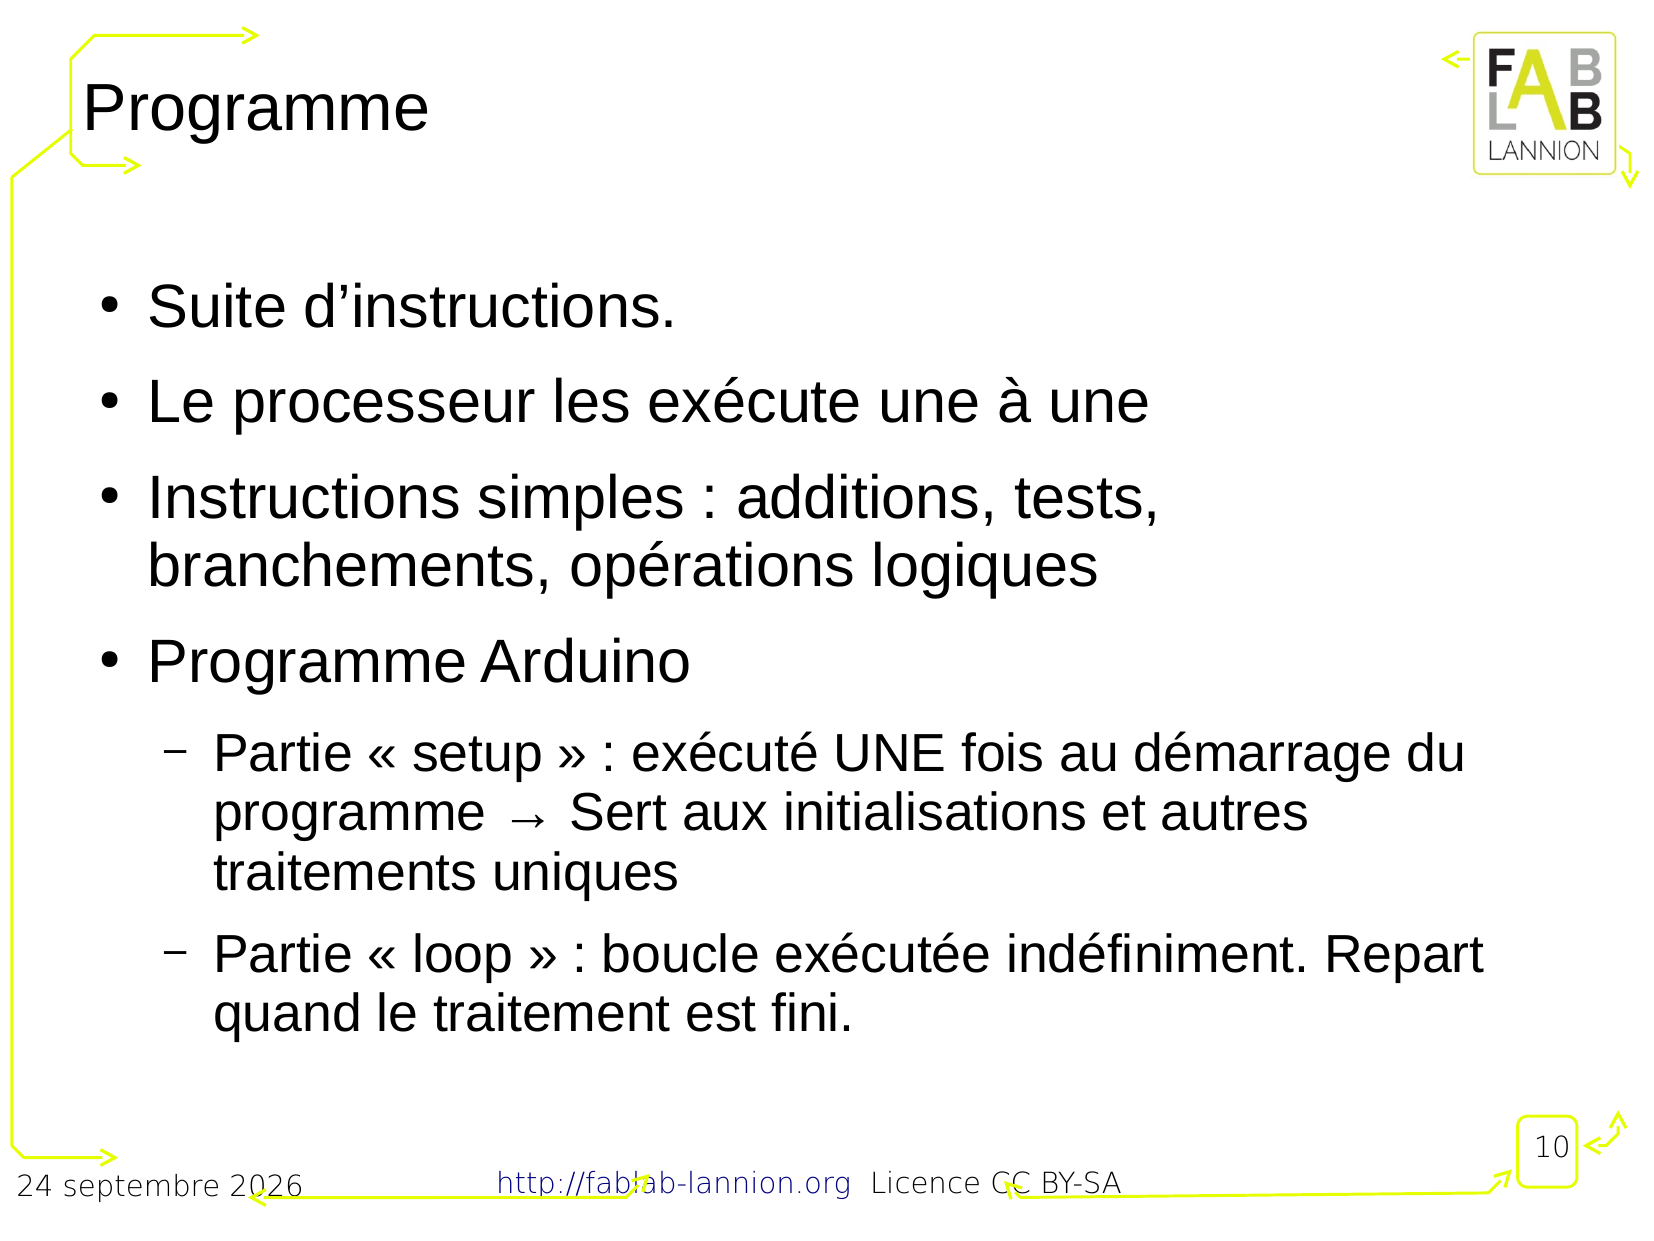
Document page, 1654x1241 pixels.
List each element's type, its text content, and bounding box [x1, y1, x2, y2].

title Programme [82, 49, 1441, 166]
picture [1470, 29, 1619, 178]
list Suite d’instructions. Le processeur les exécute une à une Instructions simples : additions, tests, branchements, opérations logiques Programme Arduino Partie « setup » : exécuté UNE fois au démarrage du programme → Sert aux initialisations et autres traitements uniques Partie « loop » : boucle exécutée indéfiniment. Repart quand le traitement est fini. [82, 271, 1571, 1045]
